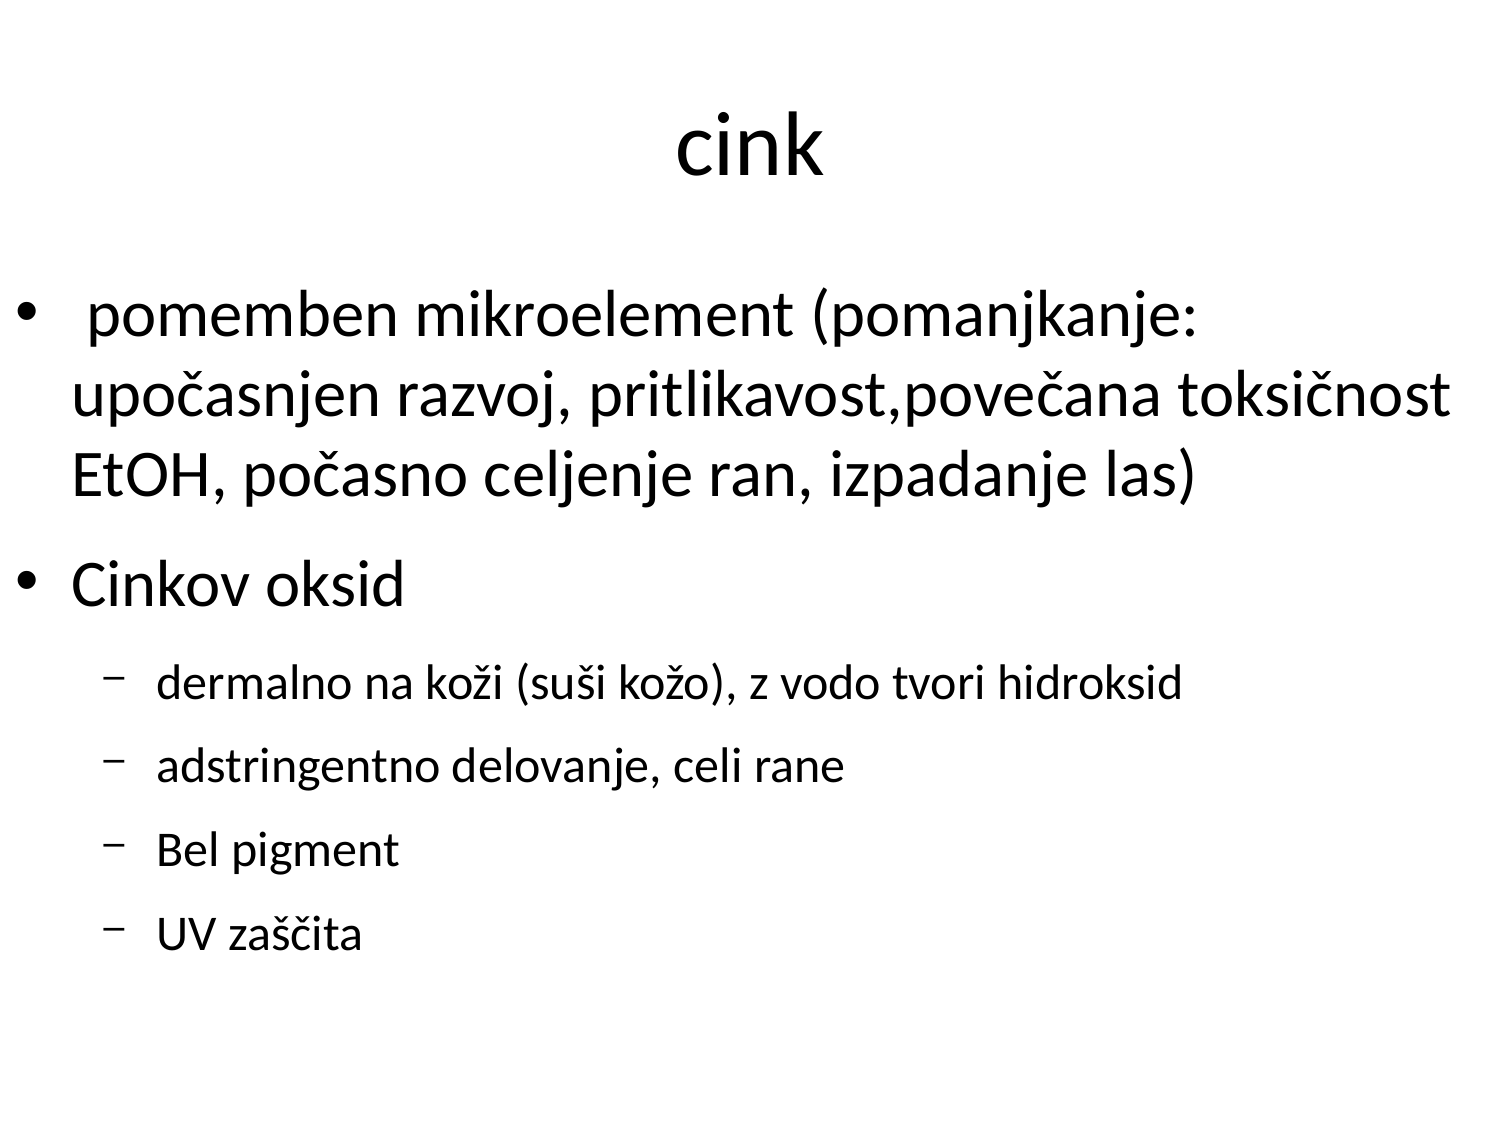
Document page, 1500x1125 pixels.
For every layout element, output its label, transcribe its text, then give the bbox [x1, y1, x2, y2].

list pomemben mikroelement (pomanjkanje: upočasnjen razvoj, pritlikavost,povečana toksičnost EtOH, počasno celjenje ran, izpadanje las) Cinkov oksid dermalno na koži (suši kožo), z vodo tvori hidroksid adstringentno delovanje, celi rane Bel pigment UV zaščita [0, 262, 1483, 1005]
title cink [75, 45, 1425, 233]
